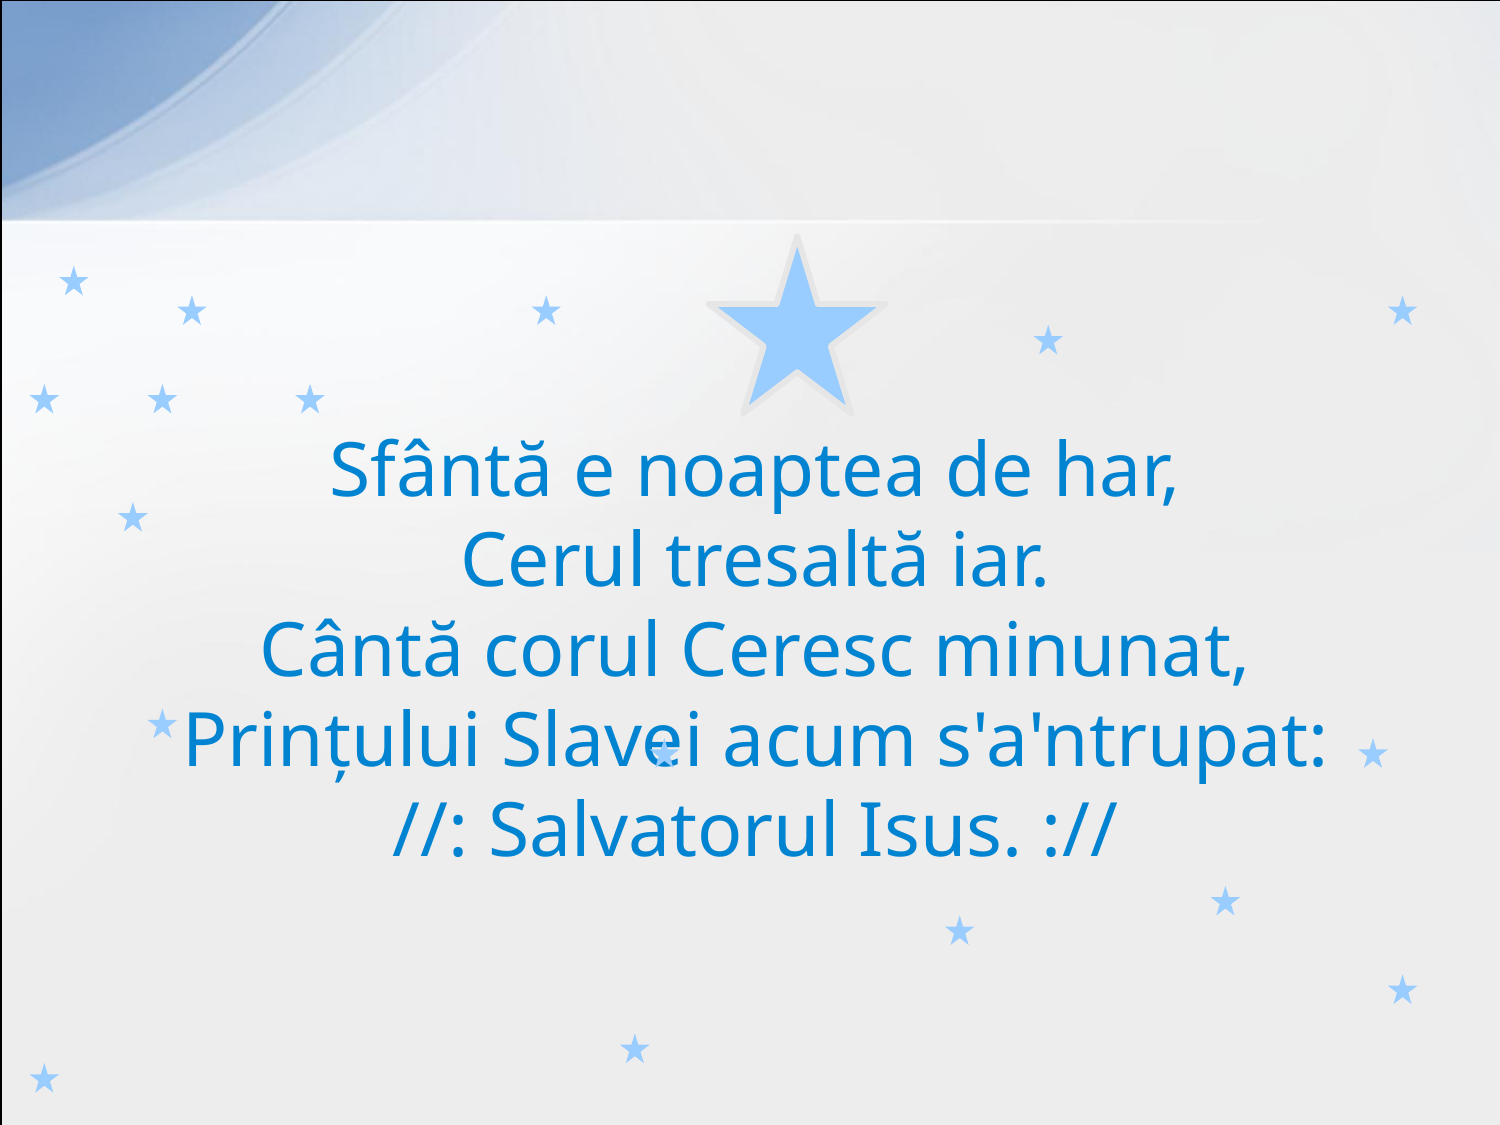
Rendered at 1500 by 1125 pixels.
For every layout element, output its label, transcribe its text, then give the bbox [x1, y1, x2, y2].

text_box [29, 383, 60, 414]
text_box [1033, 324, 1064, 355]
text_box [944, 915, 975, 945]
text_box [147, 708, 178, 739]
text_box [1210, 885, 1241, 916]
text_box [649, 738, 680, 768]
text_box [177, 295, 207, 325]
text_box [295, 383, 325, 414]
title Sfântă e noaptea de har, Cerul tresaltă iar. Cântă corul Ceresc minunat, Prinţului Slavei acum s'a'ntrupat: //: Salvatorul Isus. :// [118, 413, 1394, 879]
text_box [59, 265, 89, 296]
text_box [1387, 974, 1418, 1004]
text_box [1387, 295, 1418, 325]
text_box [620, 1033, 650, 1064]
text_box [147, 383, 178, 414]
text_box [29, 1062, 60, 1093]
text_box [531, 295, 562, 325]
text_box [118, 501, 148, 532]
picture [2, 1, 1500, 1125]
text_box [708, 236, 886, 413]
text_box [1358, 738, 1388, 768]
